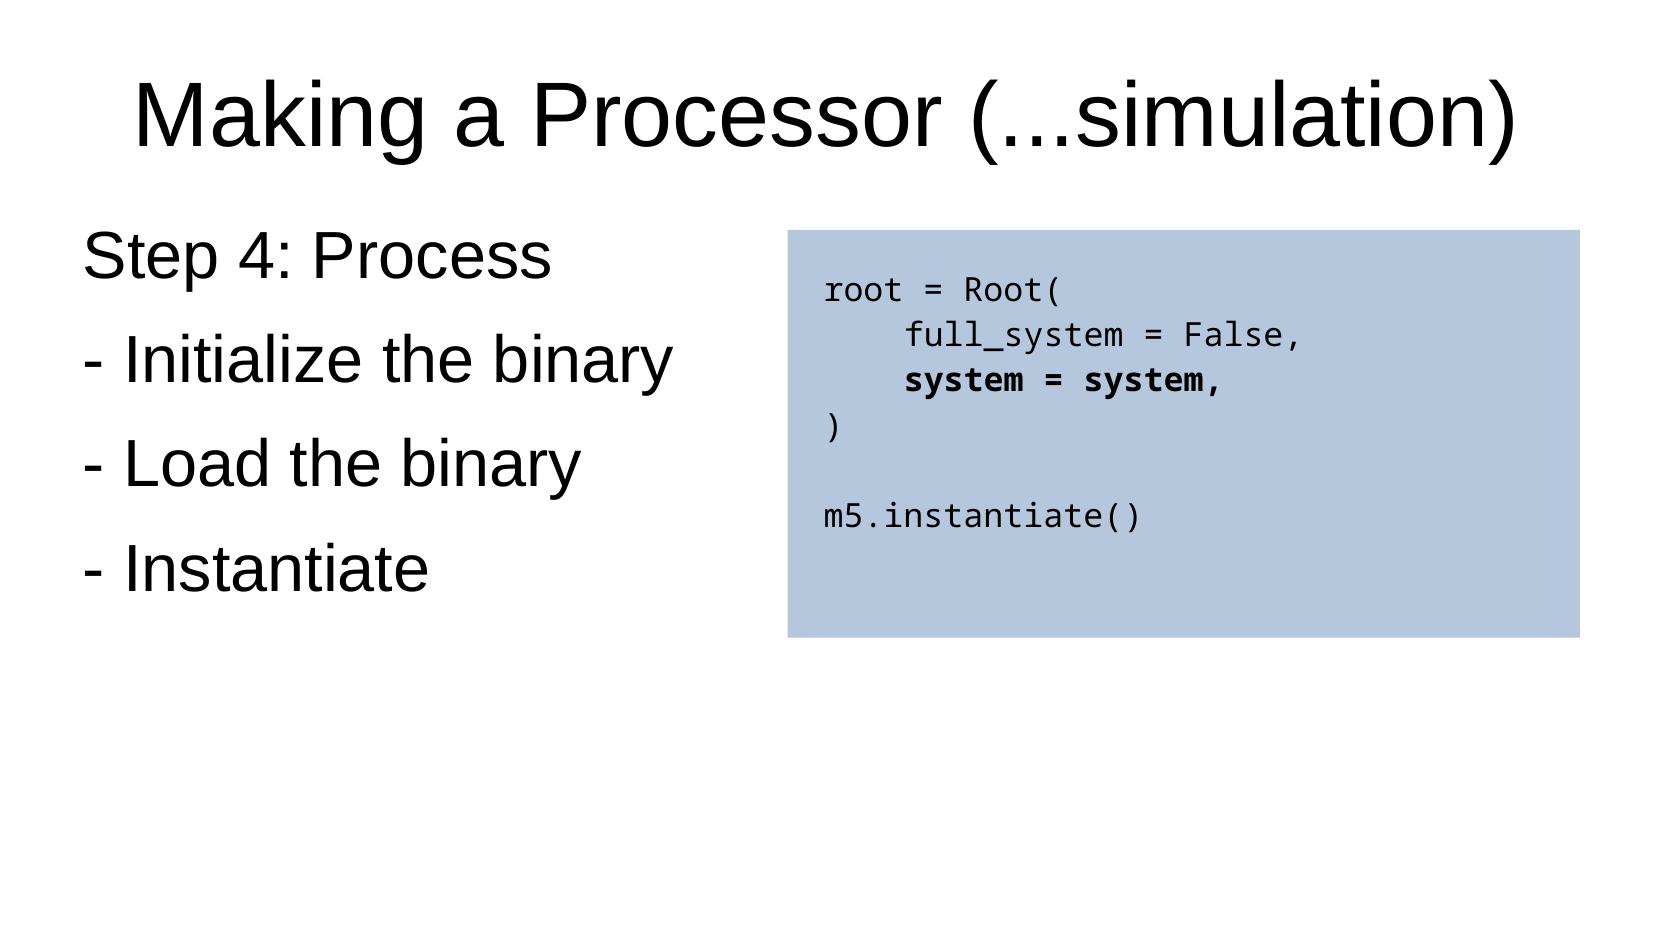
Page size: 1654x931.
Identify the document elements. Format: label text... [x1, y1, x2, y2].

list Step 4: Process - Initialize the binary - Load the binary - Instantiate [82, 217, 809, 863]
title Making a Processor (...simulation) [82, 37, 1571, 193]
text_box root = Root( full_system = False, system = system, ) m5.instantiate() [787, 229, 1580, 638]
